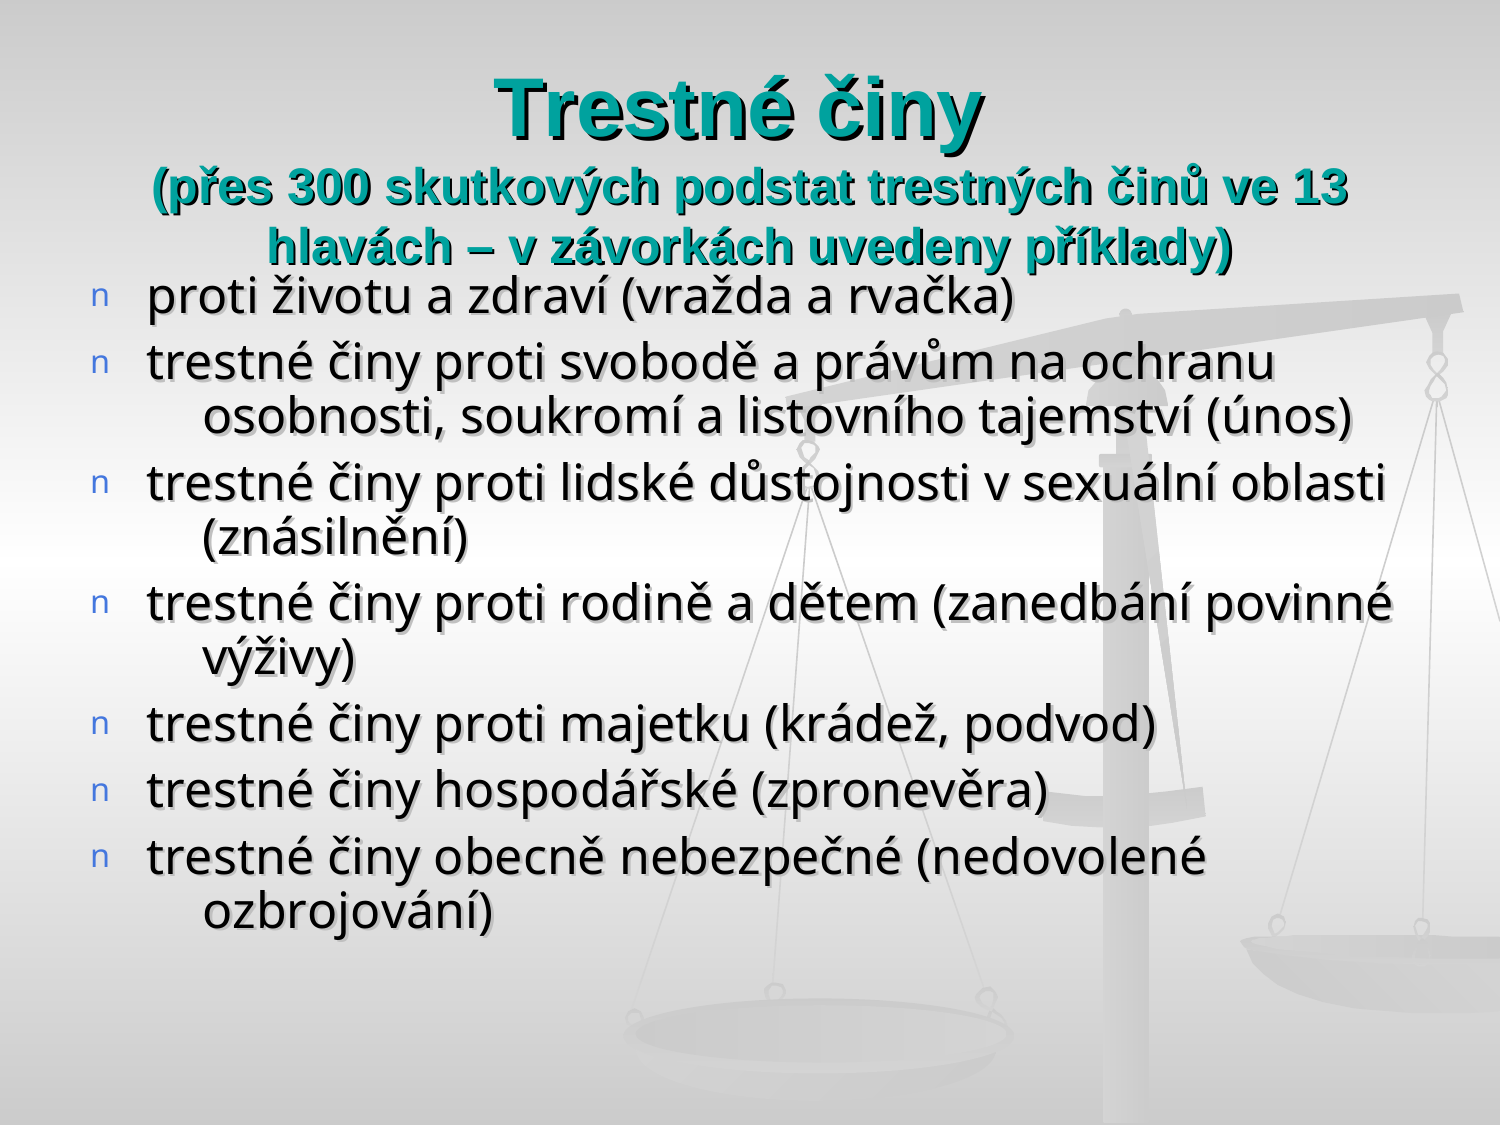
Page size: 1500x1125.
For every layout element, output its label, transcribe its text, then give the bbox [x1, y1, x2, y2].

title Trestné činy (přes 300 skutkových podstat trestných činů ve 13 hlavách – v závorkách uvedeny příklady) [75, 45, 1426, 234]
list proti životu a zdraví (vražda a rvačka) trestné činy proti svobodě a právům na ochranu osobnosti, soukromí a listovního tajemství (únos) trestné činy proti lidské důstojnosti v sexuální oblasti (znásilnění) trestné činy proti rodině a dětem (zanedbání povinné výživy) trestné činy proti majetku (krádež, podvod) trestné činy hospodářské (zpronevěra) trestné činy obecně nebezpečné (nedovolené ozbrojování) [75, 262, 1426, 1006]
